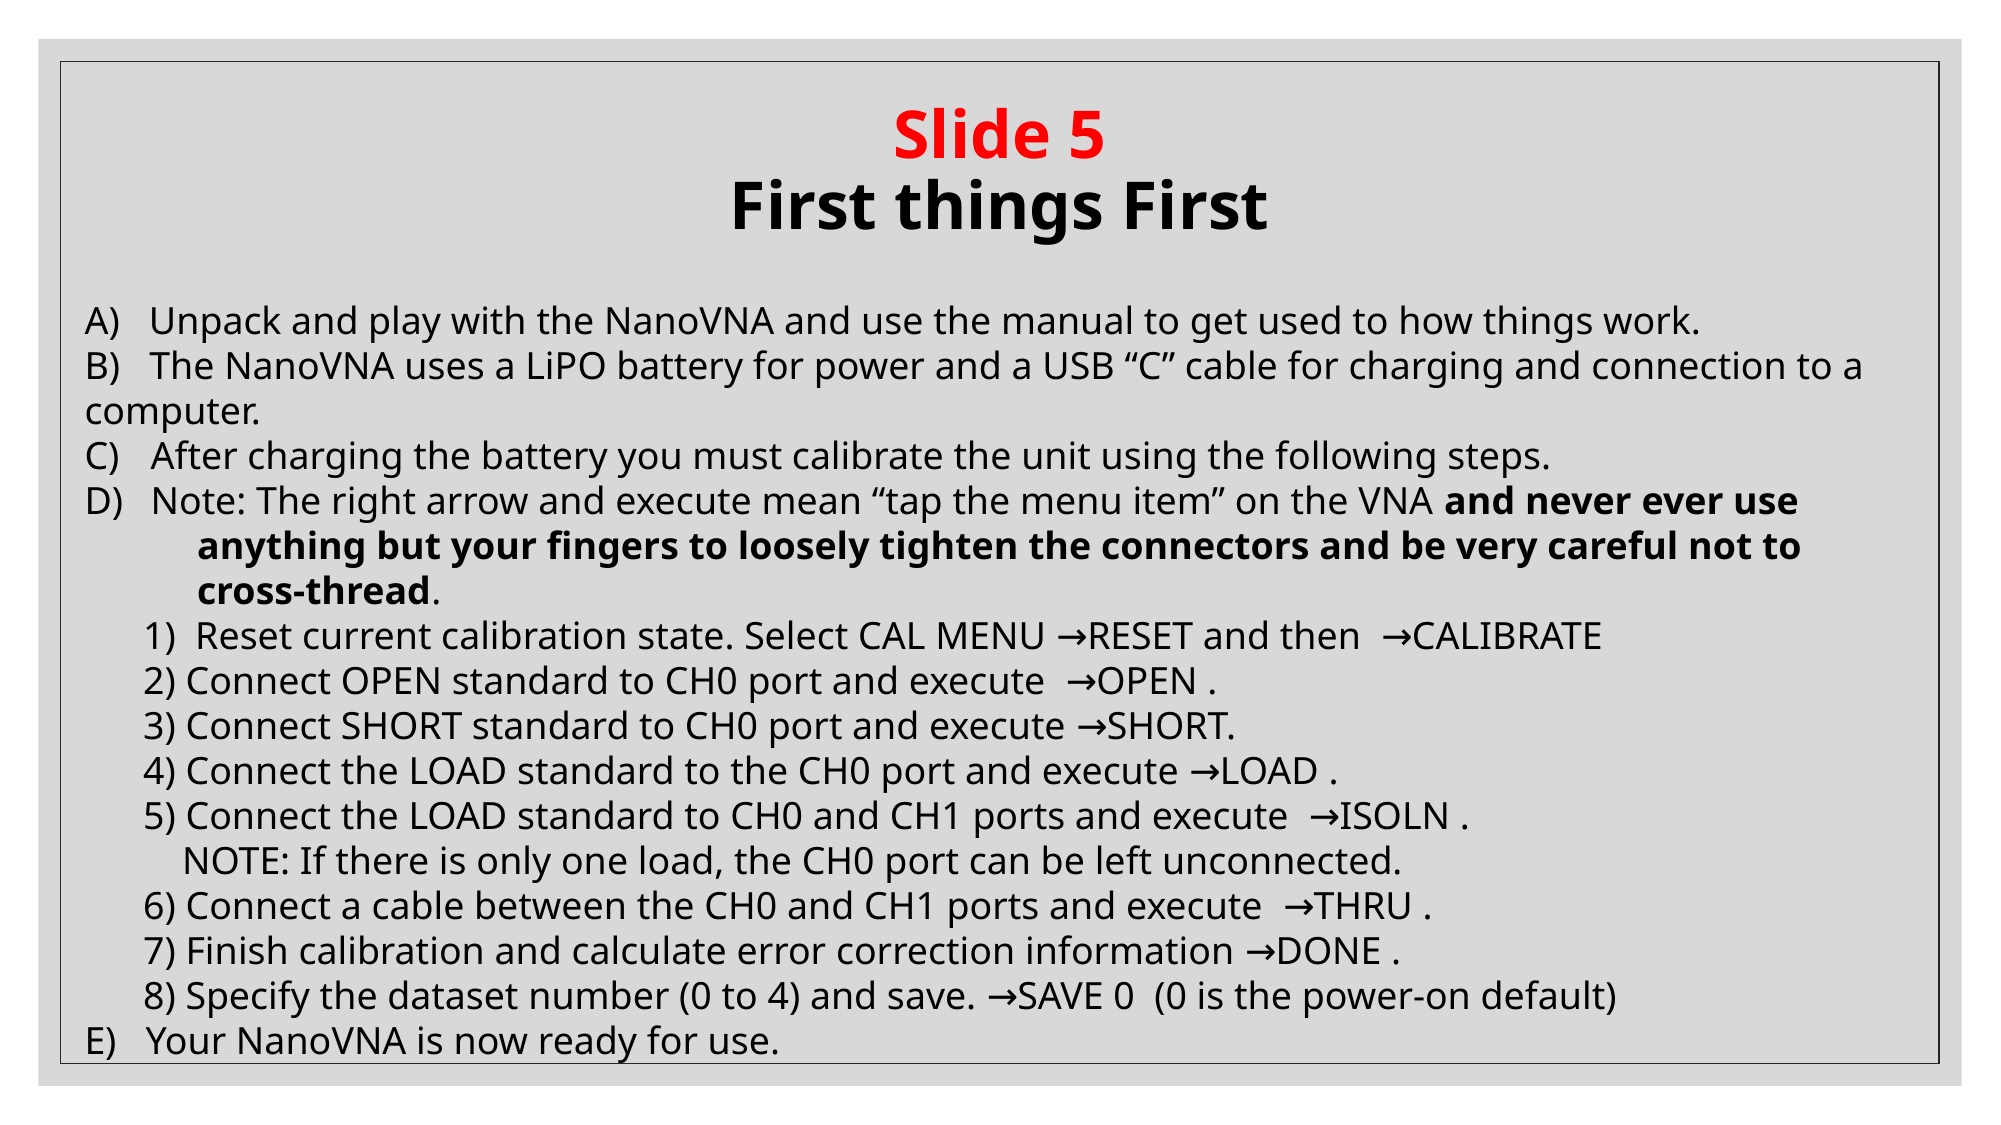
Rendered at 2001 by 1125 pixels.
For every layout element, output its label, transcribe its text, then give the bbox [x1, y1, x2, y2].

text_box A) Unpack and play with the NanoVNA and use the manual to get used to how things work. B) The NanoVNA uses a LiPO battery for power and a USB “C” cable for charging and connection to a computer. After charging the battery you must calibrate the unit using the following steps. Note: The right arrow and execute mean “tap the menu item” on the VNA and never ever use anything but your fingers to loosely tighten the connectors and be very careful not to cross-thread. 1) Reset current calibration state. Select CAL MENU →RESET and then →CALIBRATE 2) Connect OPEN standard to CH0 port and execute →OPEN . 3) Connect SHORT standard to CH0 port and execute →SHORT. 4) Connect the LOAD standard to the CH0 port and execute →LOAD . 5) Connect the LOAD standard to CH0 and CH1 ports and execute →ISOLN . NOTE: If there is only one load, the CH0 port can be left unconnected. 6) Connect a cable between the CH0 and CH1 ports and execute →THRU . 7) Finish calibration and calculate error correction information →DONE . 8) Specify the dataset number (0 to 4) and save. →SAVE 0 (0 is the power-on default) E) Your NanoVNA is now ready for use. [69, 289, 1924, 986]
title Slide 5 First things First [174, 93, 1825, 253]
